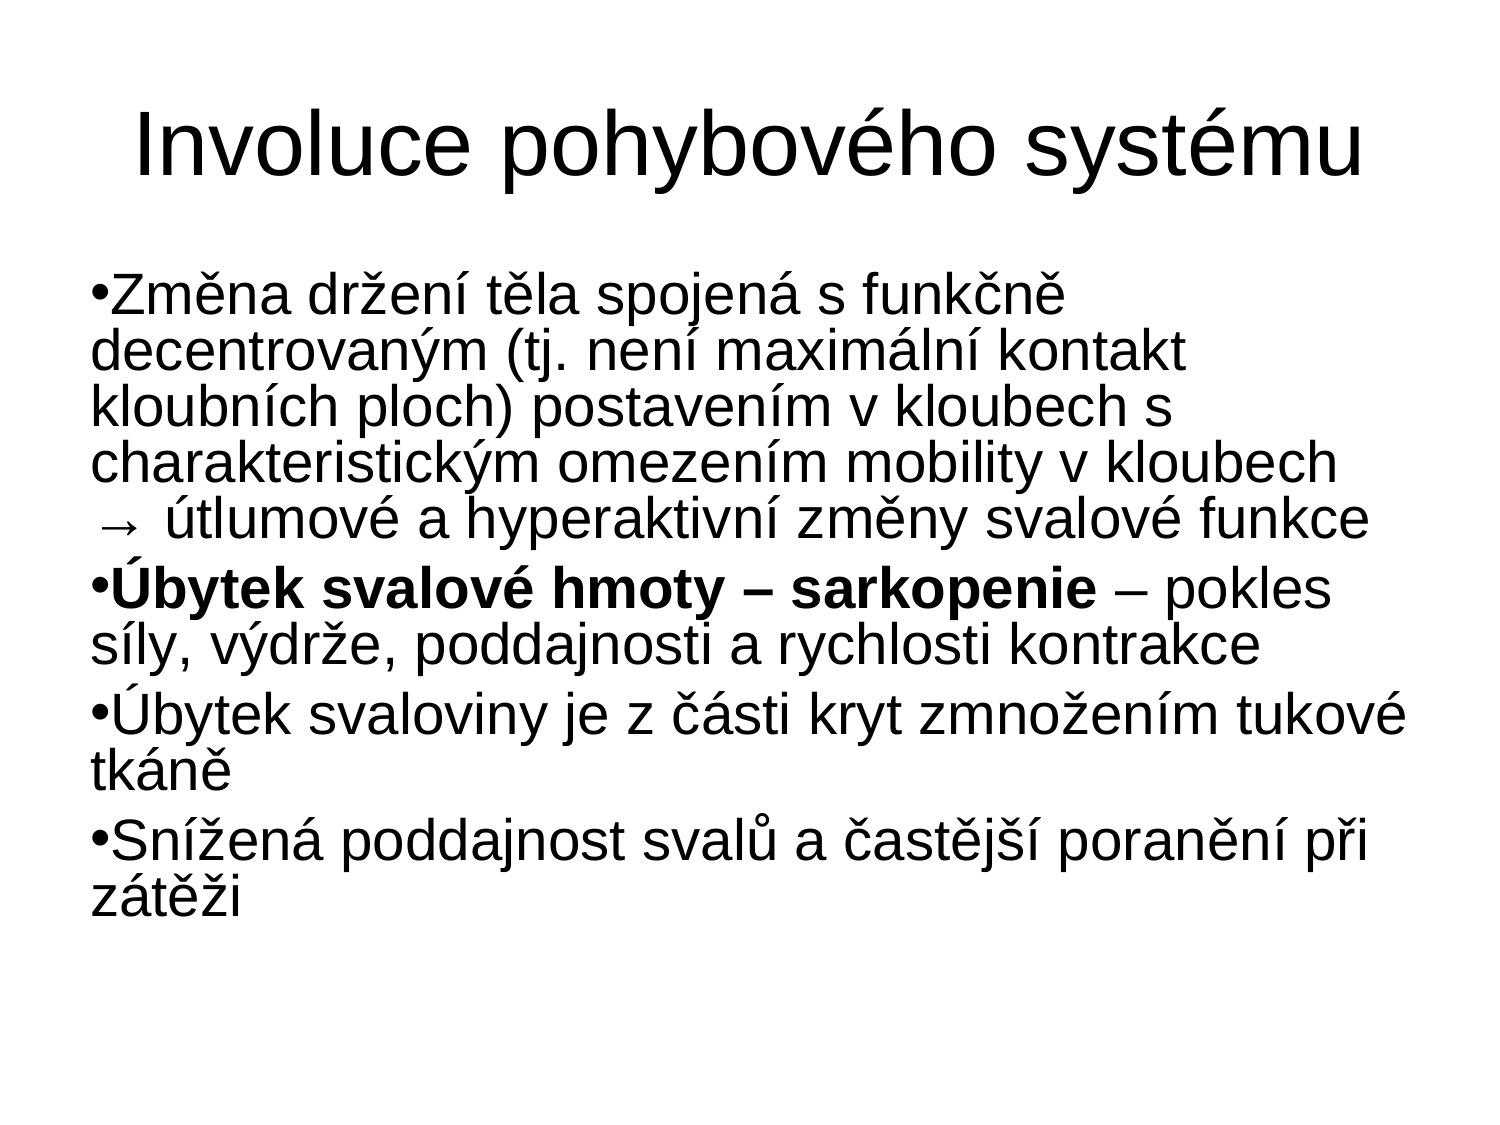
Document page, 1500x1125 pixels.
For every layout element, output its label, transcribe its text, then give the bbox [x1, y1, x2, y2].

list Změna držení těla spojená s funkčně decentrovaným (tj. není maximální kontakt kloubních ploch) postavením v kloubech s charakteristickým omezením mobility v kloubech → útlumové a hyperaktivní změny svalové funkce Úbytek svalové hmoty – sarkopenie – pokles síly, výdrže, poddajnosti a rychlosti kontrakce Úbytek svaloviny je z části kryt zmnožením tukové tkáně Snížená poddajnost svalů a častější poranění při zátěži [75, 262, 1426, 1005]
title Involuce pohybového systému [75, 45, 1426, 233]
